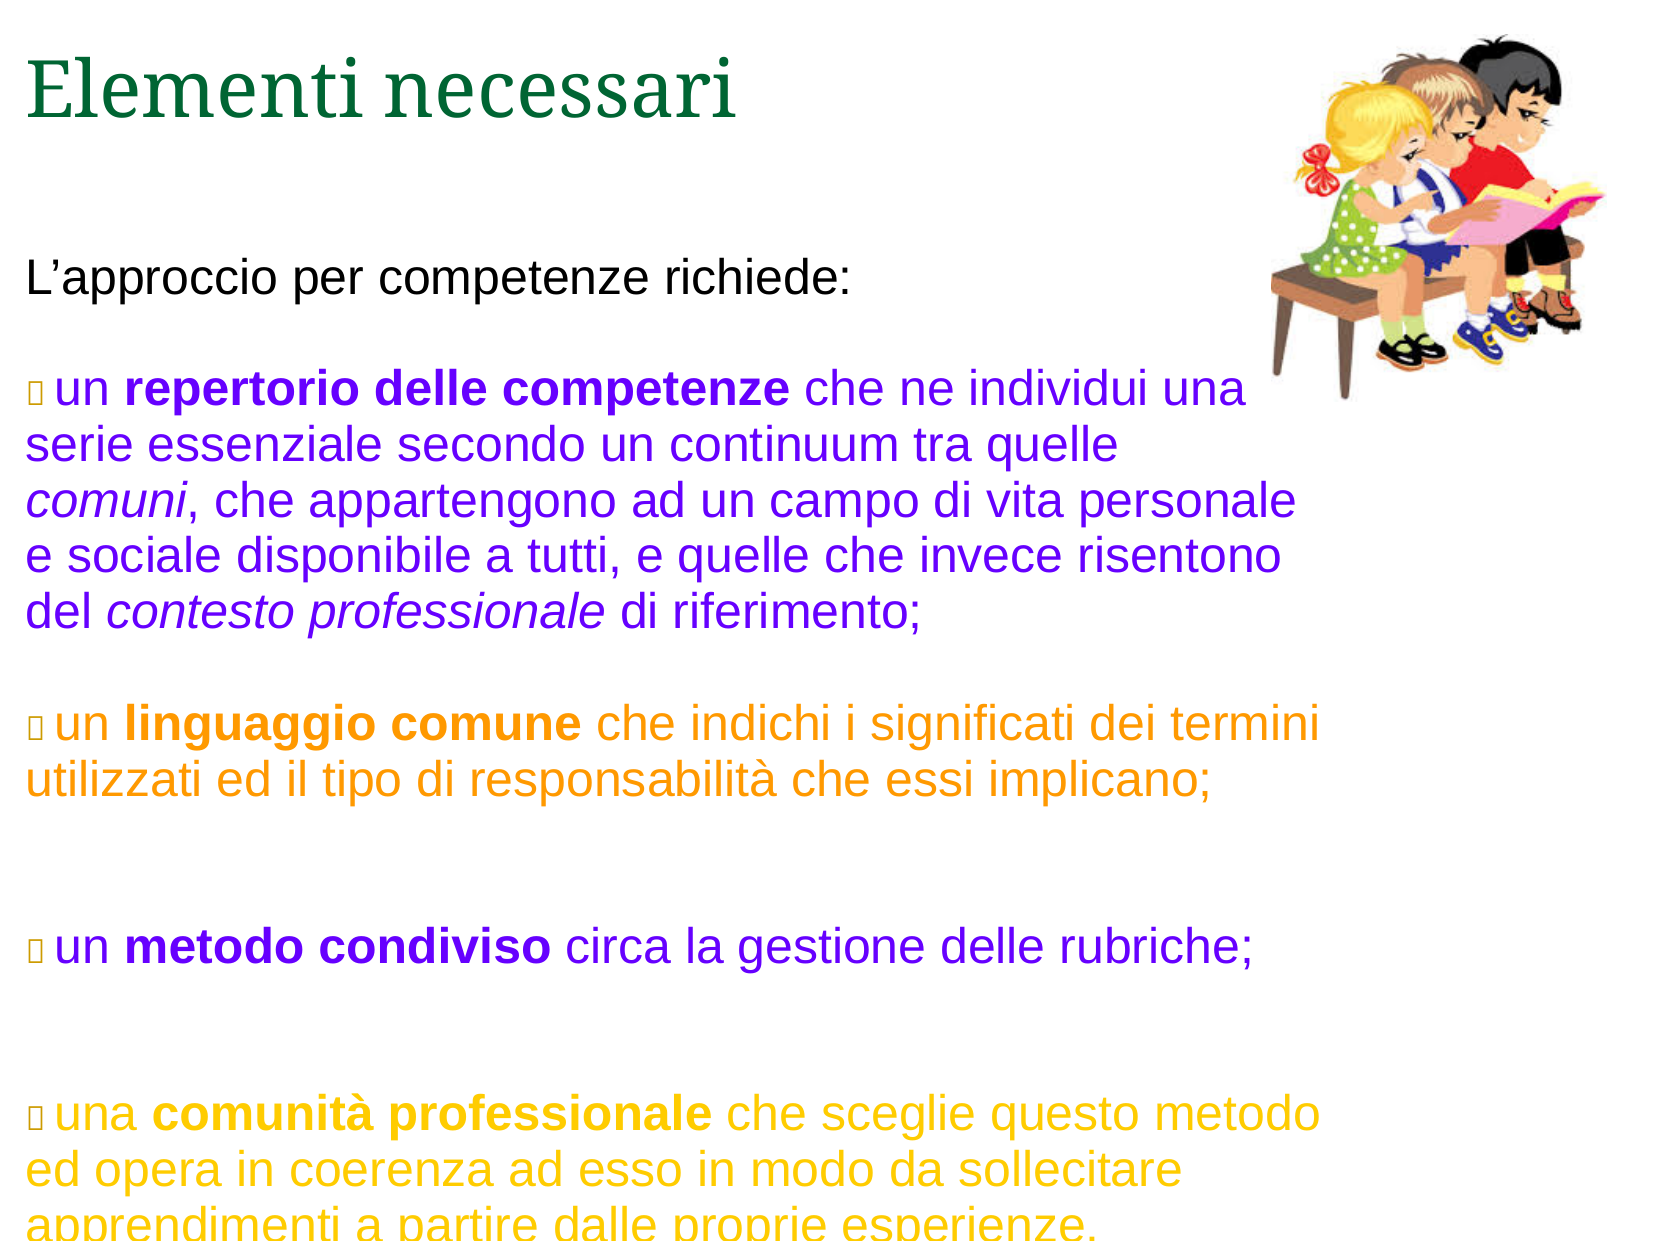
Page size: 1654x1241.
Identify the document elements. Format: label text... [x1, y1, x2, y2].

picture [1271, 34, 1607, 402]
text_box Elementi necessari L’approccio per competenze richiede: 􀂄 un repertorio delle competenze che ne individui una serie essenziale secondo un continuum tra quelle comuni, che appartengono ad un campo di vita personale e sociale disponibile a tutti, e quelle che invece risentono del contesto professionale di riferimento; 􀂄 un linguaggio comune che indichi i significati dei termini utilizzati ed il tipo di responsabilità che essi implicano; 􀂄 un metodo condiviso circa la gestione delle rubriche; 􀂄 una comunità professionale che sceglie questo metodo ed opera in coerenza ad esso in modo da sollecitare apprendimenti a partire dalle proprie esperienze. [10, 25, 1337, 1226]
